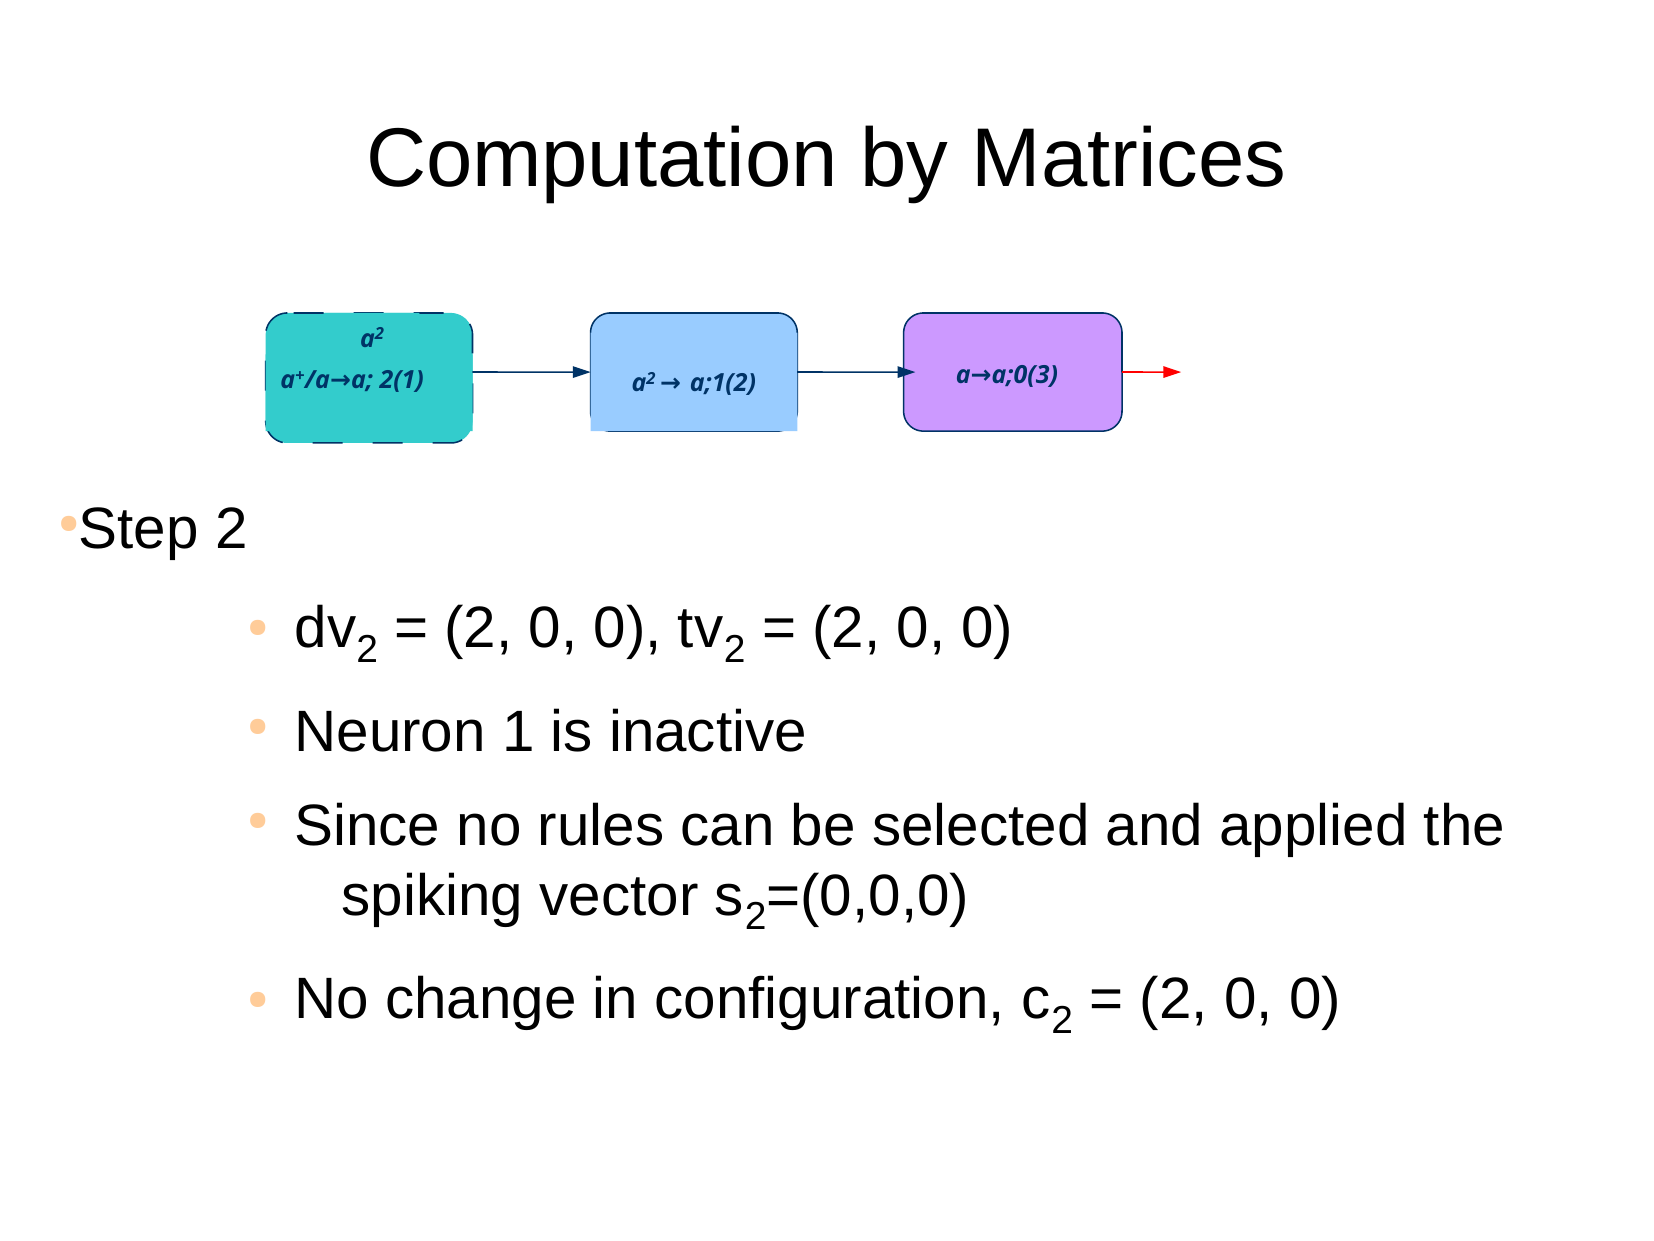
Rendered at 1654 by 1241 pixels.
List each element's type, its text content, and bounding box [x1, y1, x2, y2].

text_box [268, 432, 470, 443]
text_box [903, 312, 1123, 432]
text_box a2 [324, 312, 420, 349]
text_box a+/a→a; 2(1) [265, 354, 473, 432]
text_box [265, 312, 473, 354]
text_box a→a;0(3) [921, 315, 1093, 405]
text_box a2 → a;1(2) [590, 332, 798, 432]
list Step 2 dv2 = (2, 0, 0), tv2 = (2, 0, 0) Neuron 1 is inactive Since no rules can be selected and applied the spiking vector s2=(0,0,0) No change in configuration, c2 = (2, 0, 0) [58, 291, 1630, 1241]
text_box [590, 312, 798, 332]
title Computation by Matrices [82, 49, 1571, 257]
